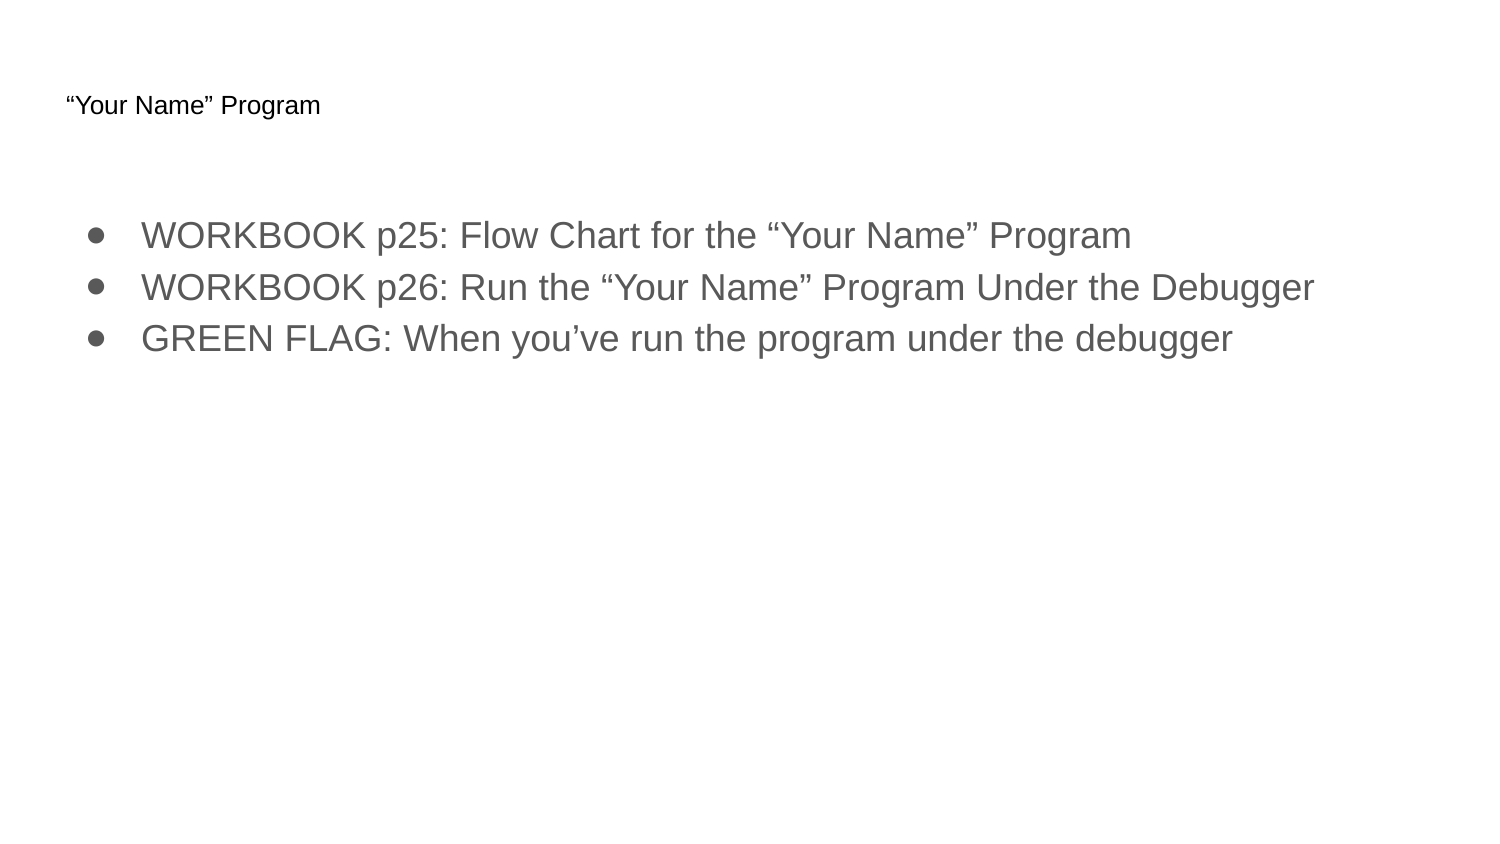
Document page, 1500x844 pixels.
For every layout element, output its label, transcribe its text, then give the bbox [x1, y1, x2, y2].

title “Your Name” Program [51, 72, 1449, 167]
list WORKBOOK p25: Flow Chart for the “Your Name” Program WORKBOOK p26: Run the “Your Name” Program Under the Debugger GREEN FLAG: When you’ve run the program under the debugger [51, 189, 1449, 750]
